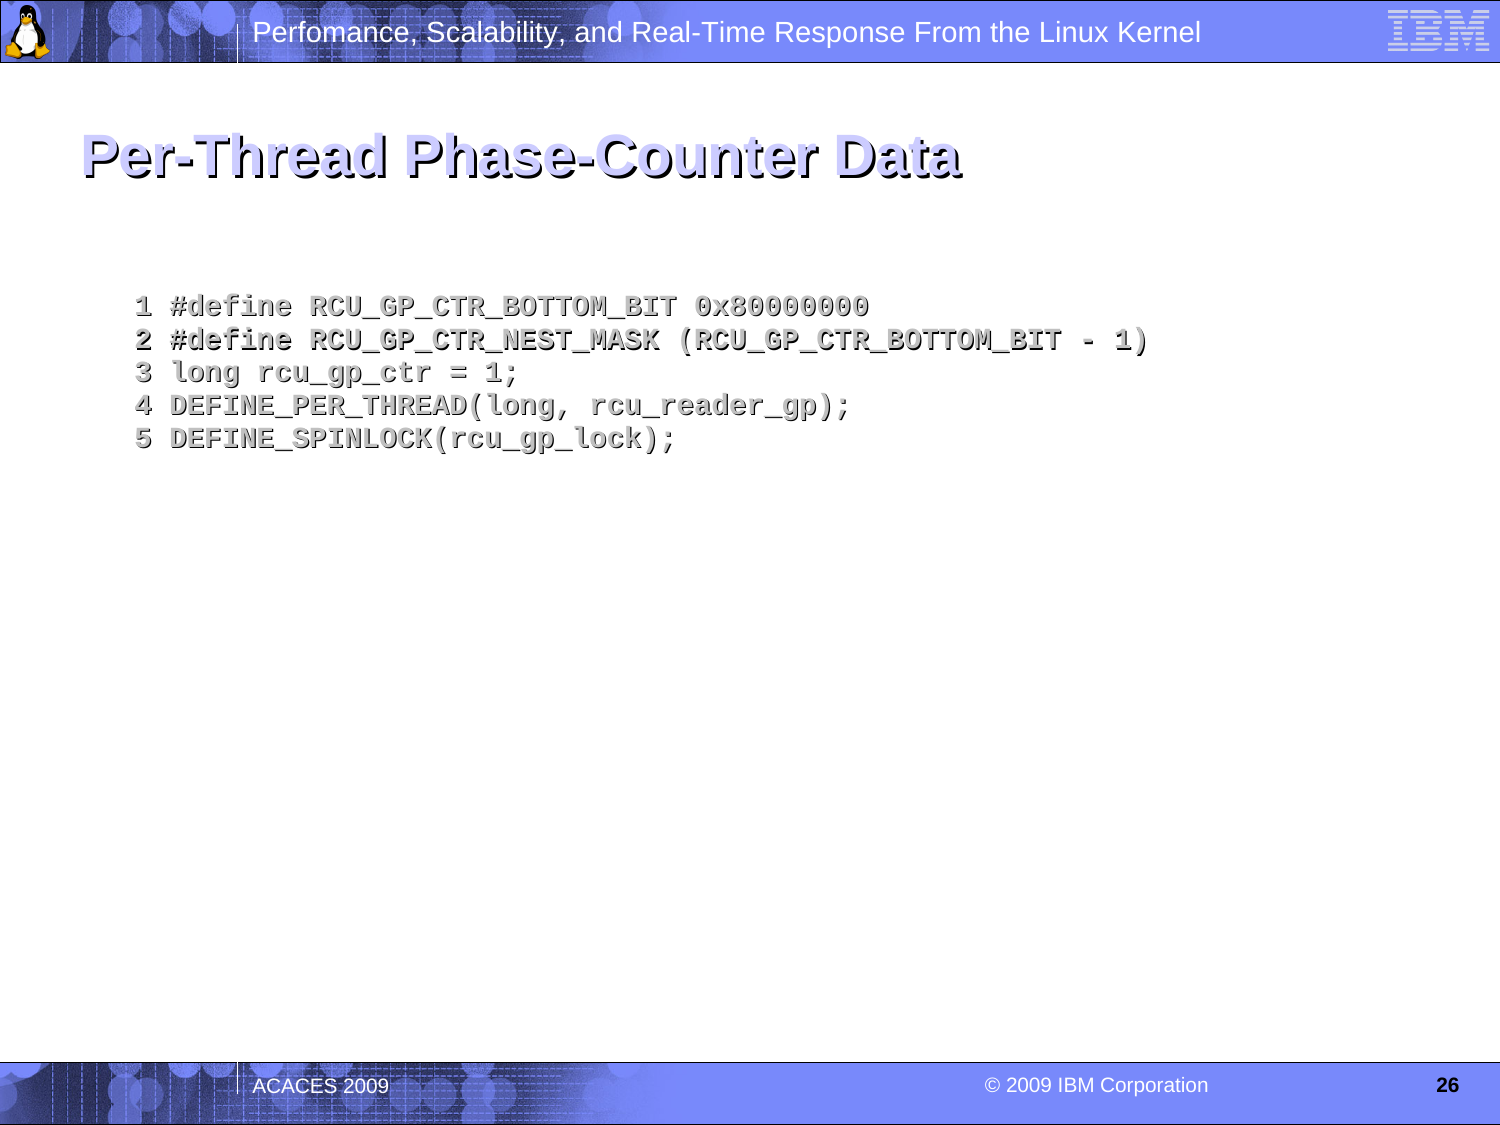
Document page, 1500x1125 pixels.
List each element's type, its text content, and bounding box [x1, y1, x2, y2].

picture [0, 1063, 1500, 1124]
title Per-Thread Phase-Counter Data [79, 116, 1433, 199]
picture [1, 1, 1500, 62]
list 1 #define RCU_GP_CTR_BOTTOM_BIT 0x80000000 2 #define RCU_GP_CTR_NEST_MASK (RCU_GP_CTR_BOTTOM_BIT - 1) 3 long rcu_gp_ctr = 1; 4 DEFINE_PER_THREAD(long, rcu_reader_gp); 5 DEFINE_SPINLOCK(rcu_gp_lock); [99, 291, 1389, 1022]
